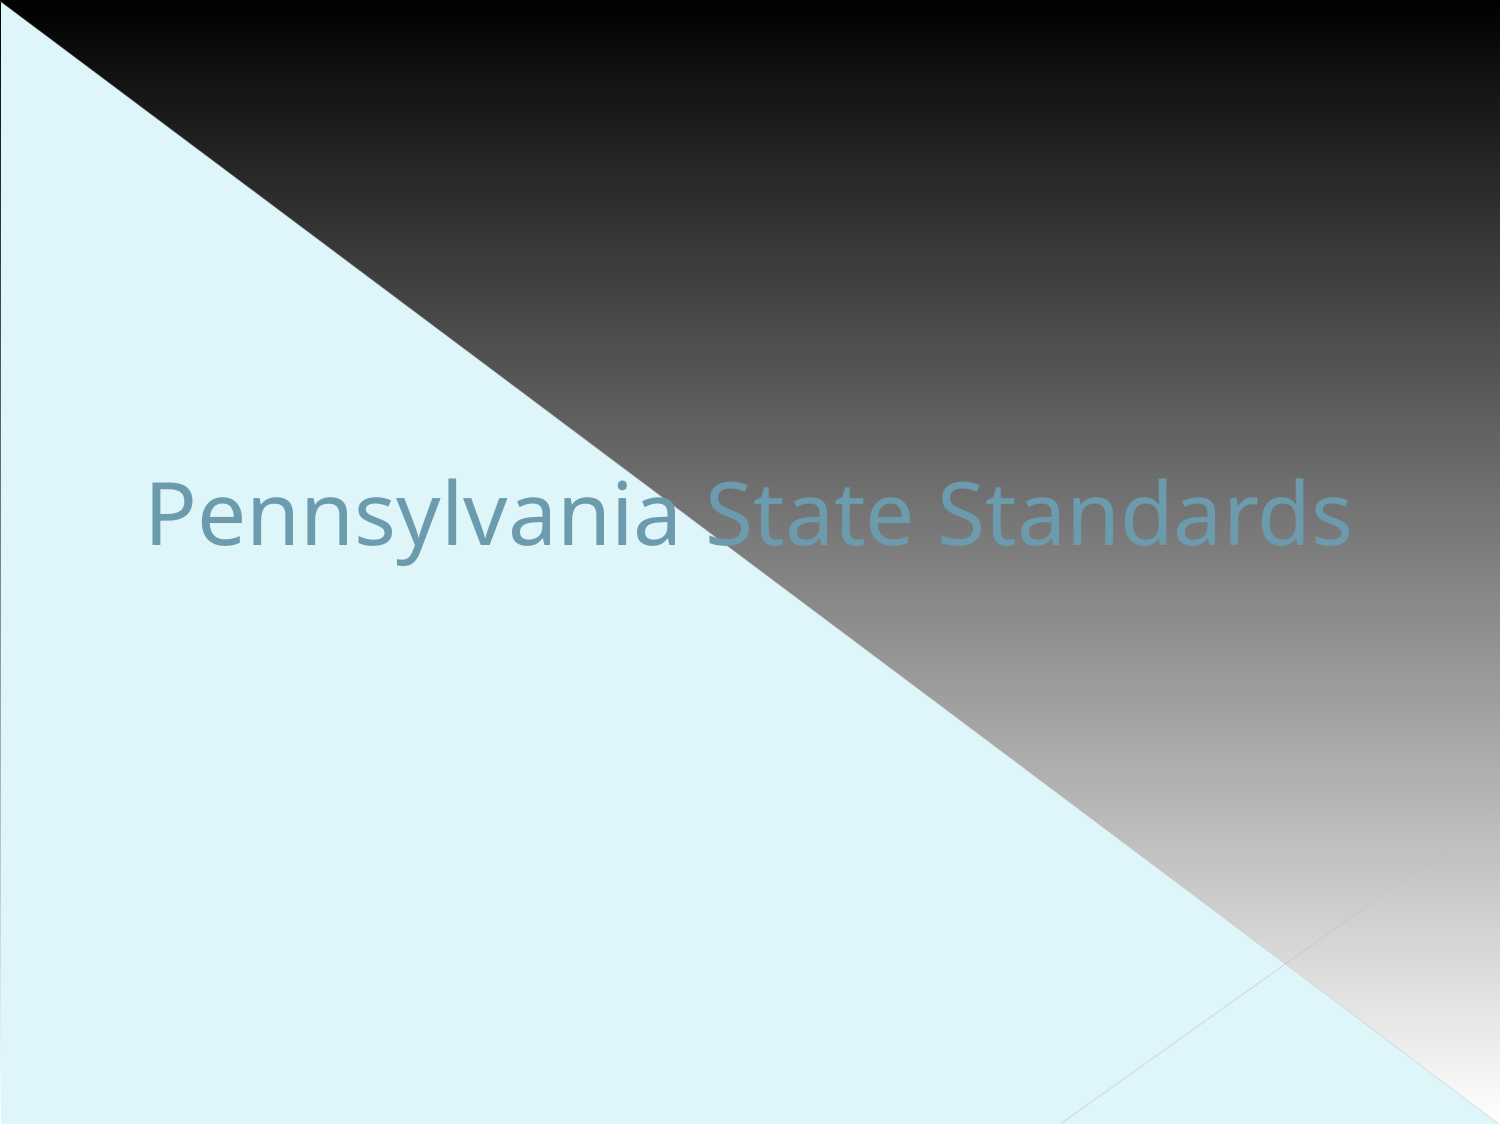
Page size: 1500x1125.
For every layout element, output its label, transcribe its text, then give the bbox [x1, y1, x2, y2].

title Pennsylvania State Standards [50, 450, 1500, 680]
